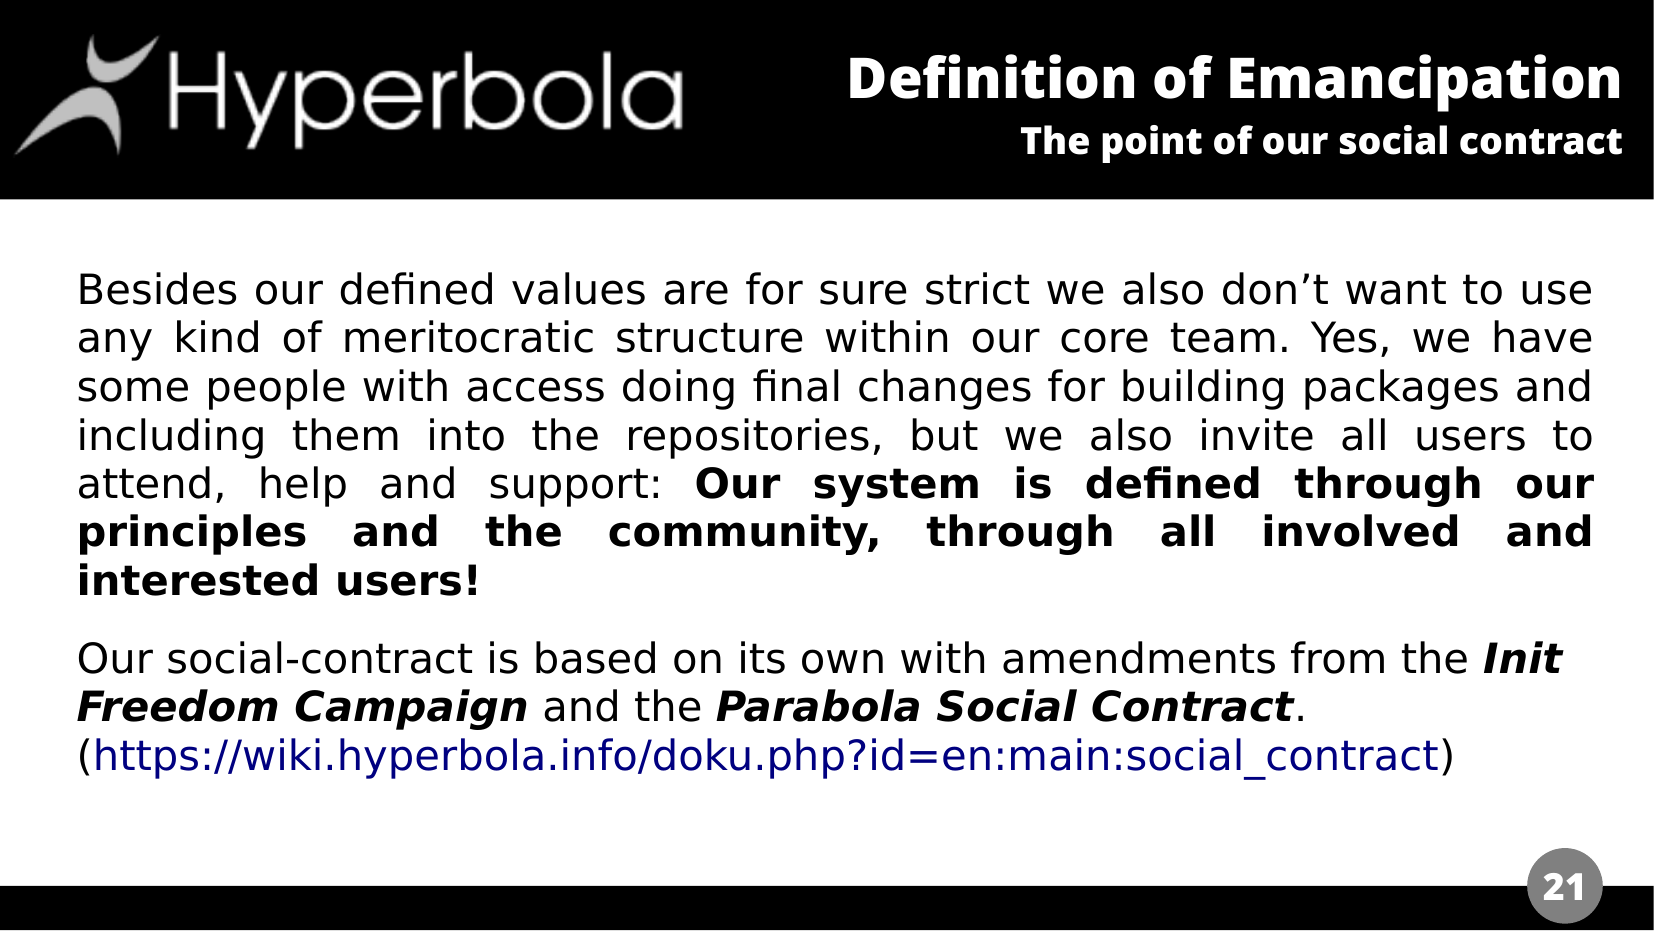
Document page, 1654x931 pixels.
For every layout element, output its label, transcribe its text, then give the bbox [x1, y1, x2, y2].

title Definition of Emancipation The point of our social contract [708, 42, 1625, 161]
picture [11, 34, 691, 158]
list Besides our defined values are for sure strict we also don’t want to use any kind of meritocratic structure within our core team. Yes, we have some people with access doing final changes for building packages and including them into the repositories, but we also invite all users to attend, help and support: Our system is defined through our principles and the community, through all involved and interested users! Our social-contract is based on its own with amendments from the Init Freedom Campaign and the Parabola Social Contract. (https://wiki.hyperbola.info/doku.php?id=en:main:social_contract) [59, 265, 1595, 857]
